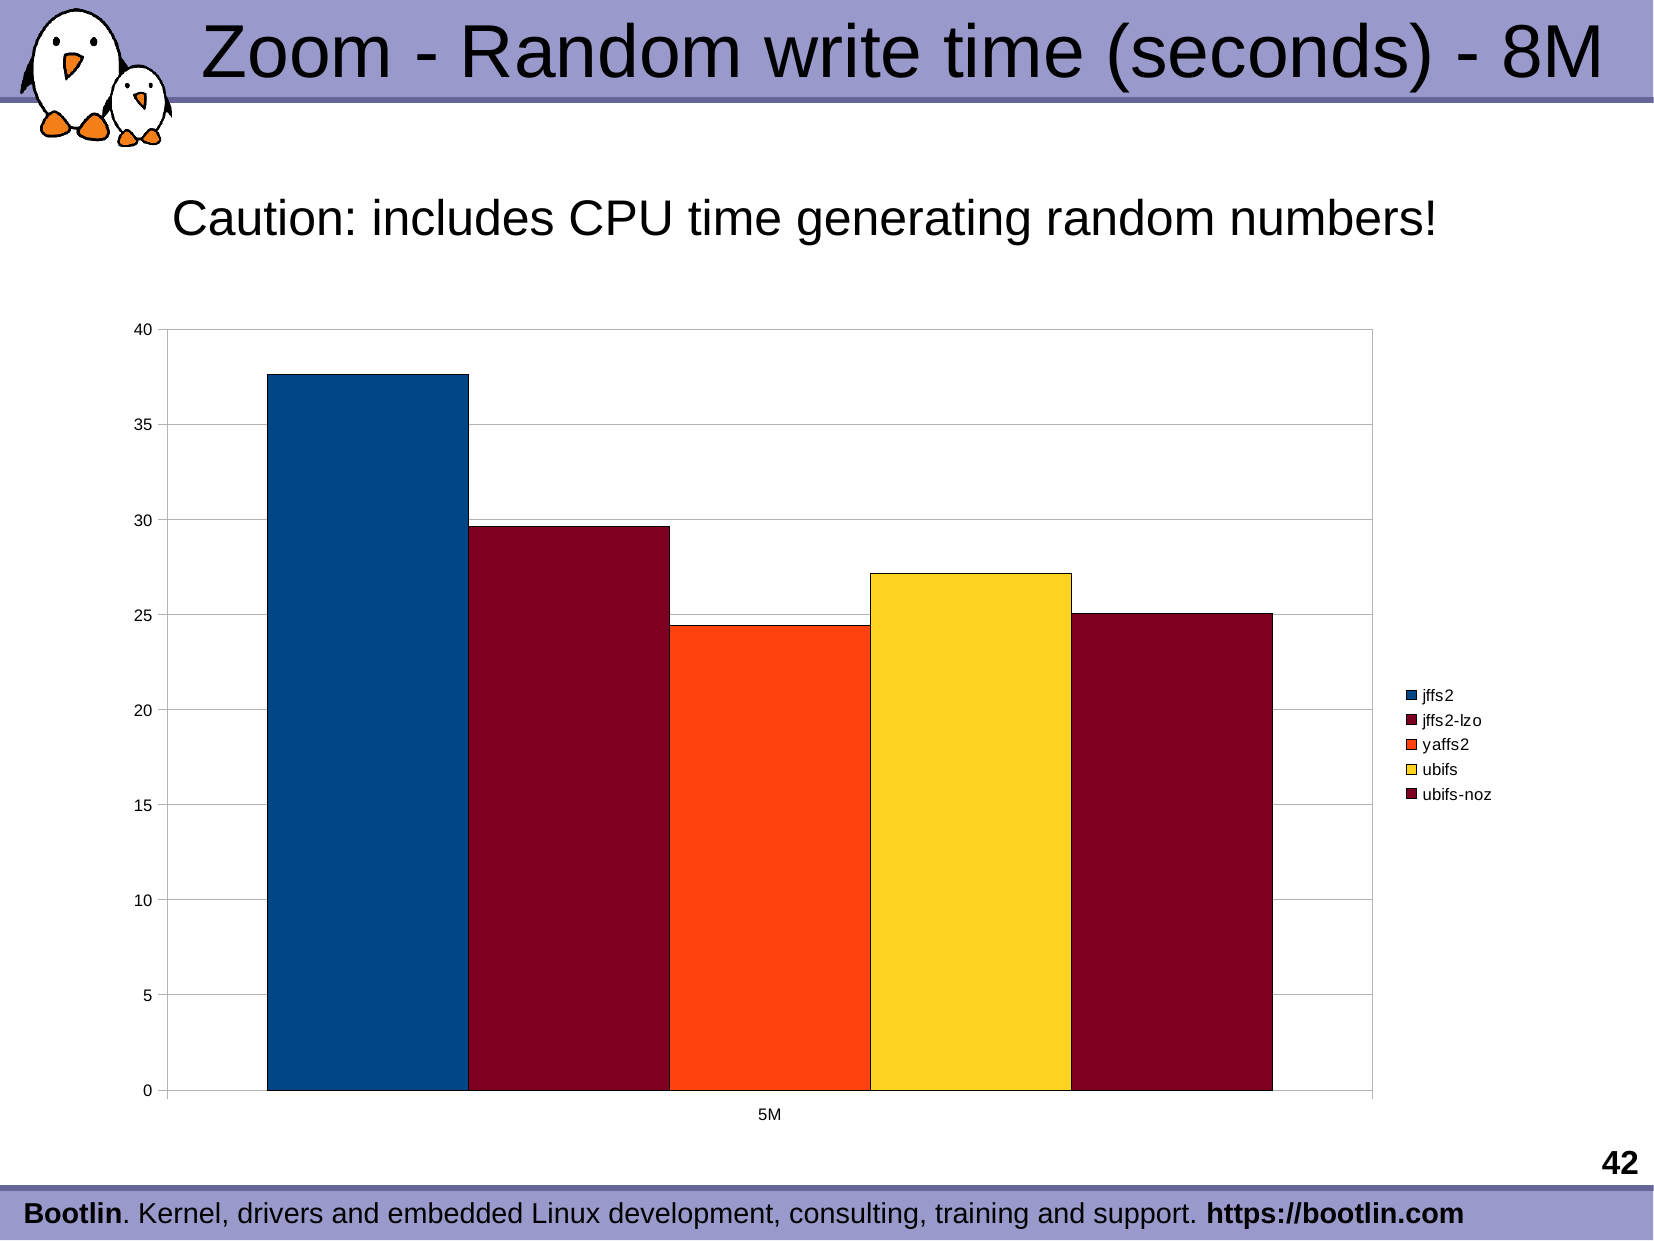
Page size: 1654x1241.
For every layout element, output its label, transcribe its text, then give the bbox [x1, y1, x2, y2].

picture [20, 8, 172, 147]
title Zoom - Random write time (seconds) - 8M [178, 5, 1631, 97]
text_box Caution: includes CPU time generating random numbers! [171, 190, 1439, 253]
chart [105, 304, 1518, 1155]
